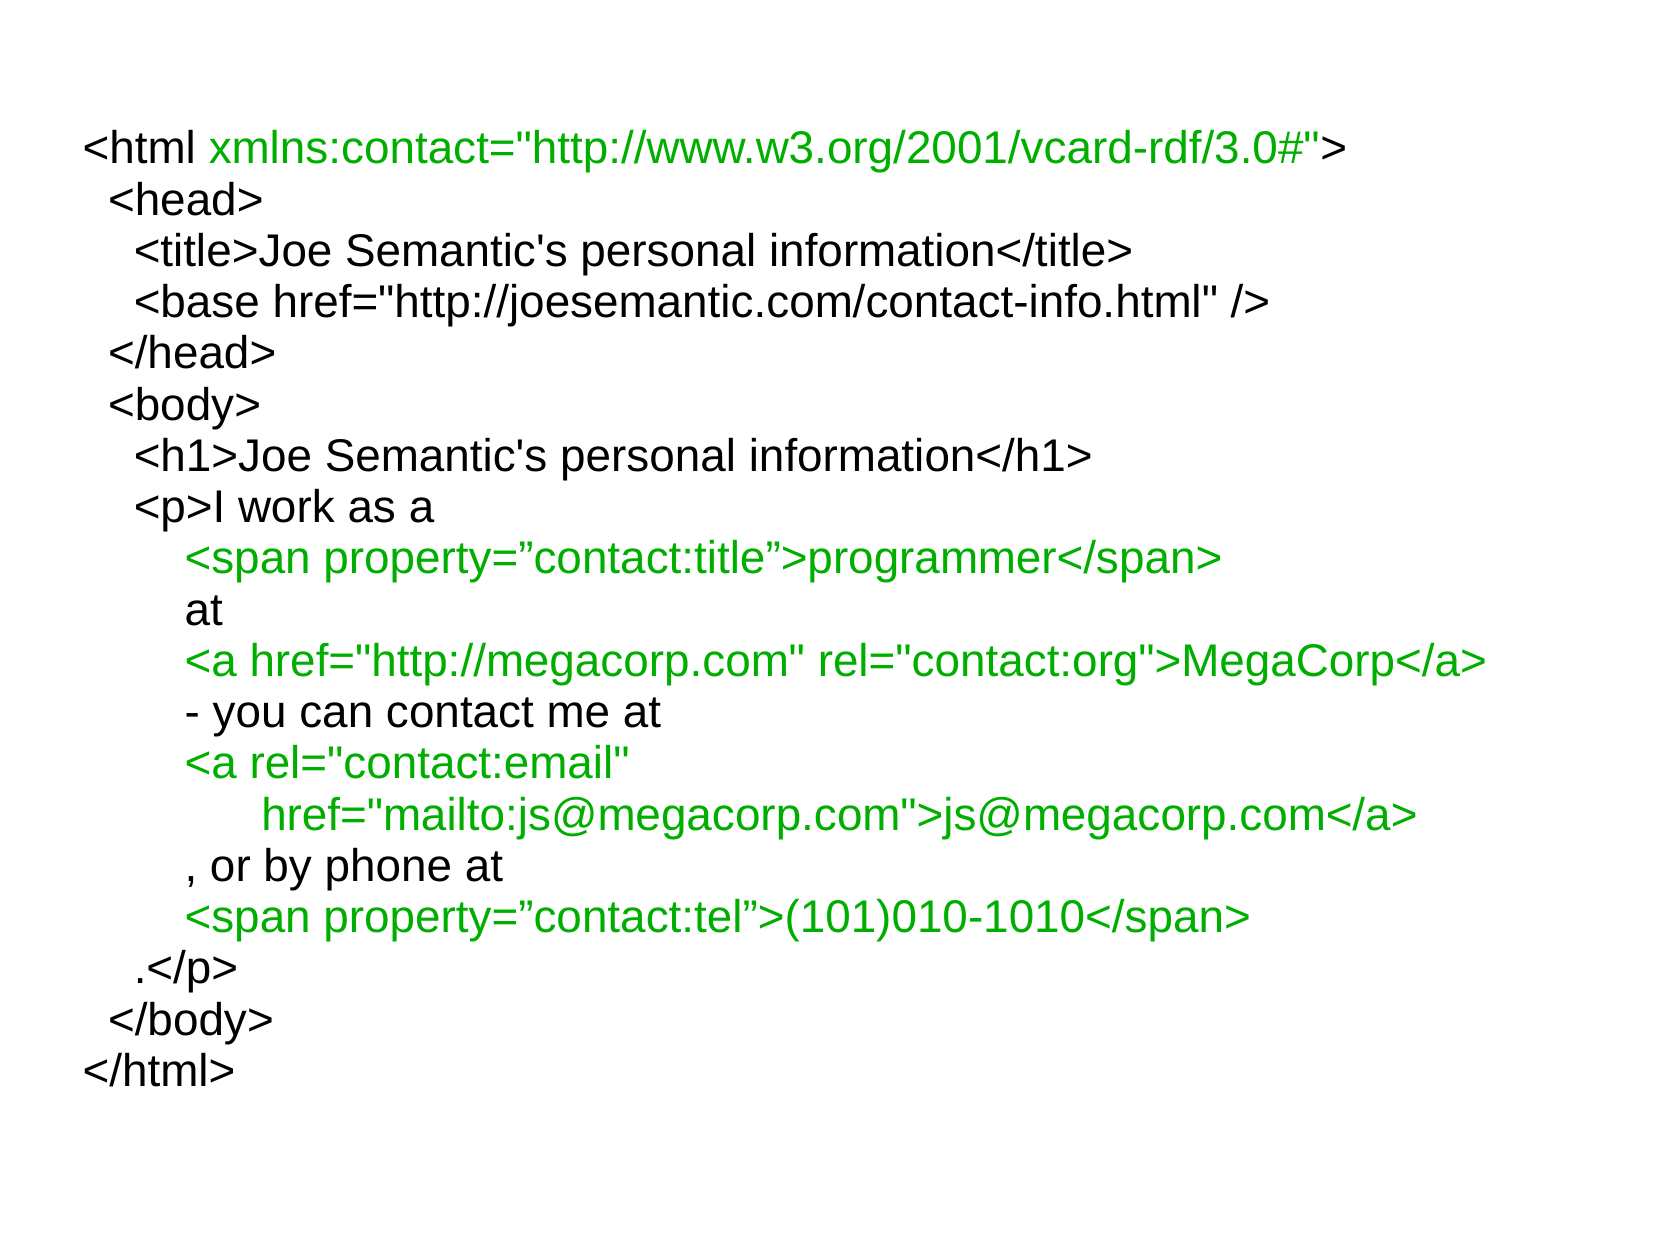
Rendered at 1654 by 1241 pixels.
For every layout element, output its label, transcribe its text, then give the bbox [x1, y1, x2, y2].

subtitle <html xmlns:contact="http://www.w3.org/2001/vcard-rdf/3.0#"> <head> <title>Joe Semantic's personal information</title> <base href="http://joesemantic.com/contact-info.html" /> </head> <body> <h1>Joe Semantic's personal information</h1> <p>I work as a <span property=”contact:title”>programmer</span> at <a href="http://megacorp.com" rel="contact:org">MegaCorp</a> - you can contact me at <a rel="contact:email" href="mailto:js@megacorp.com">js@megacorp.com</a> , or by phone at <span property=”contact:tel”>(101)010-1010</span> .</p> </body> </html> [82, 124, 1571, 1146]
